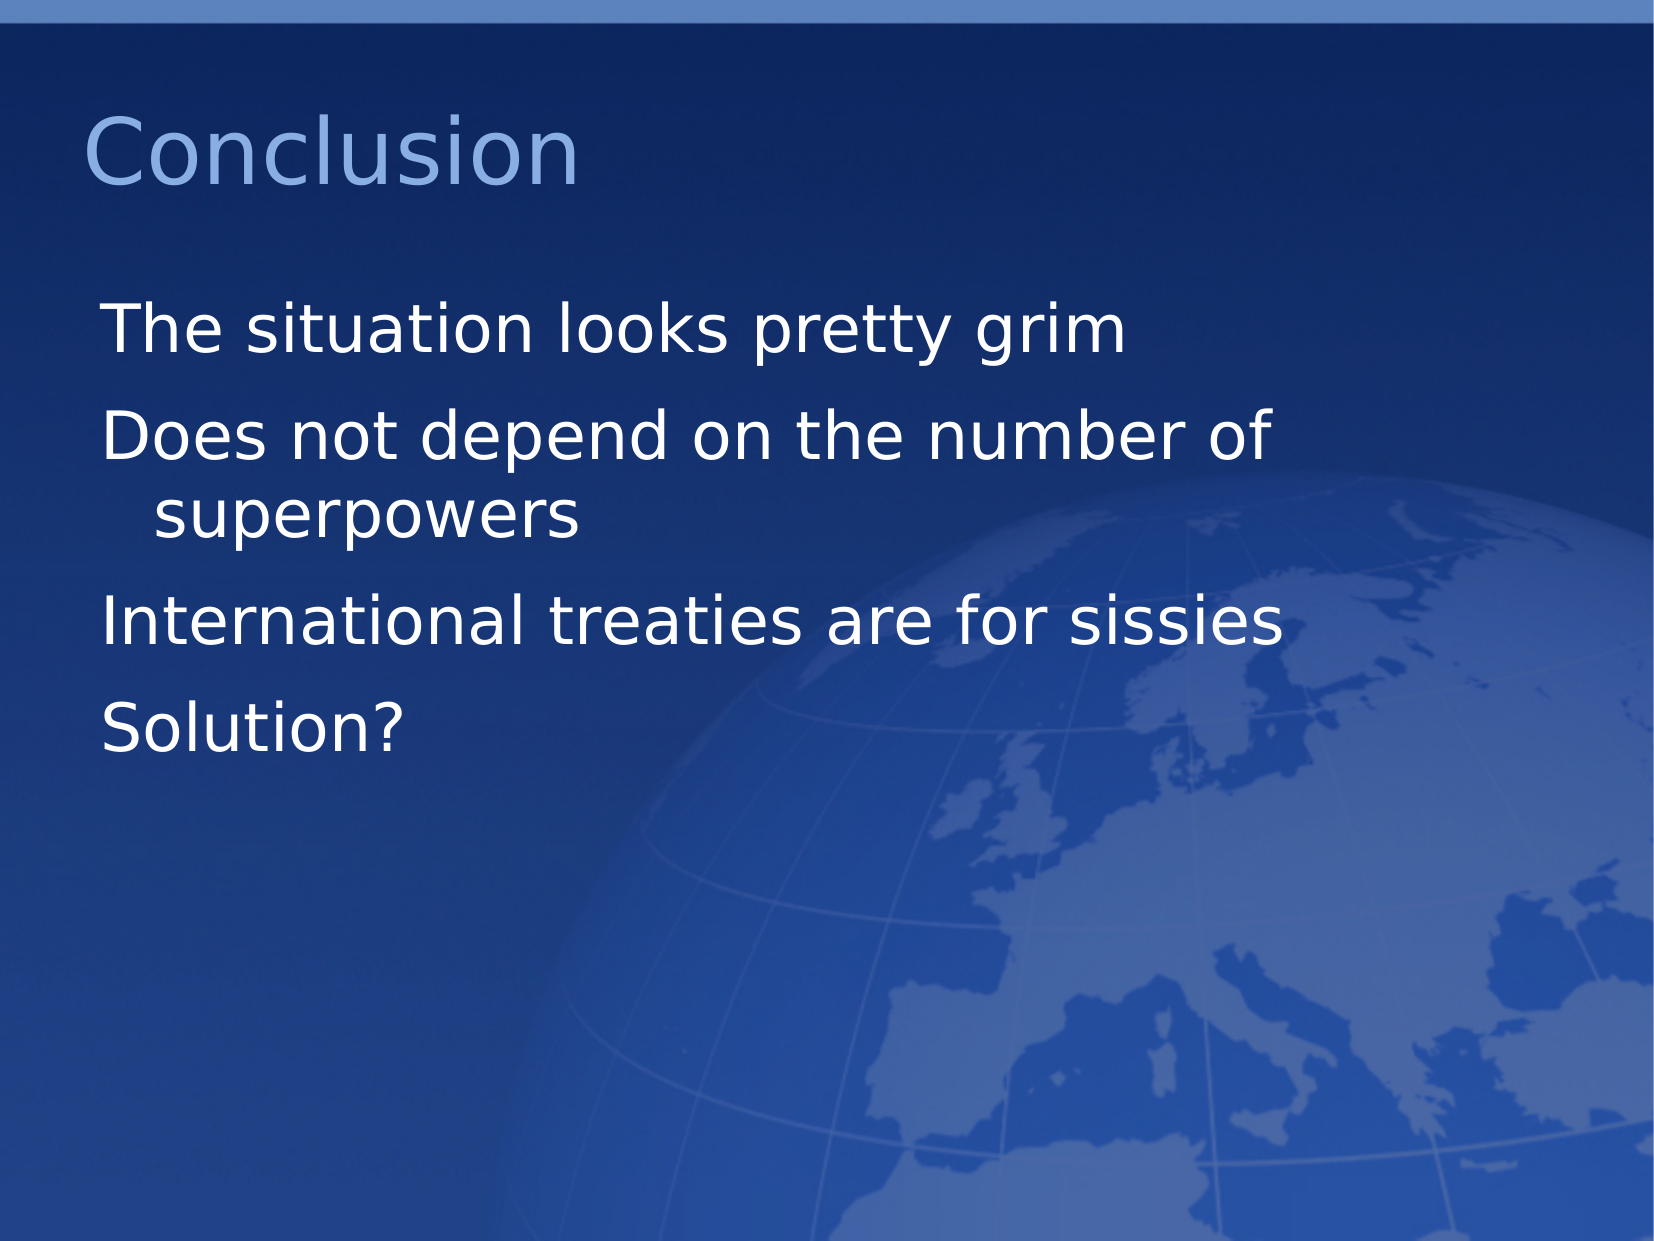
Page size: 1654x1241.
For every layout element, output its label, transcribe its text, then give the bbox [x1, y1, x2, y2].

picture [0, 0, 1654, 1241]
title Conclusion [82, 56, 1571, 250]
list The situation looks pretty grim Does not depend on the number of superpowers International treaties are for sissies Solution? [82, 290, 1571, 1094]
